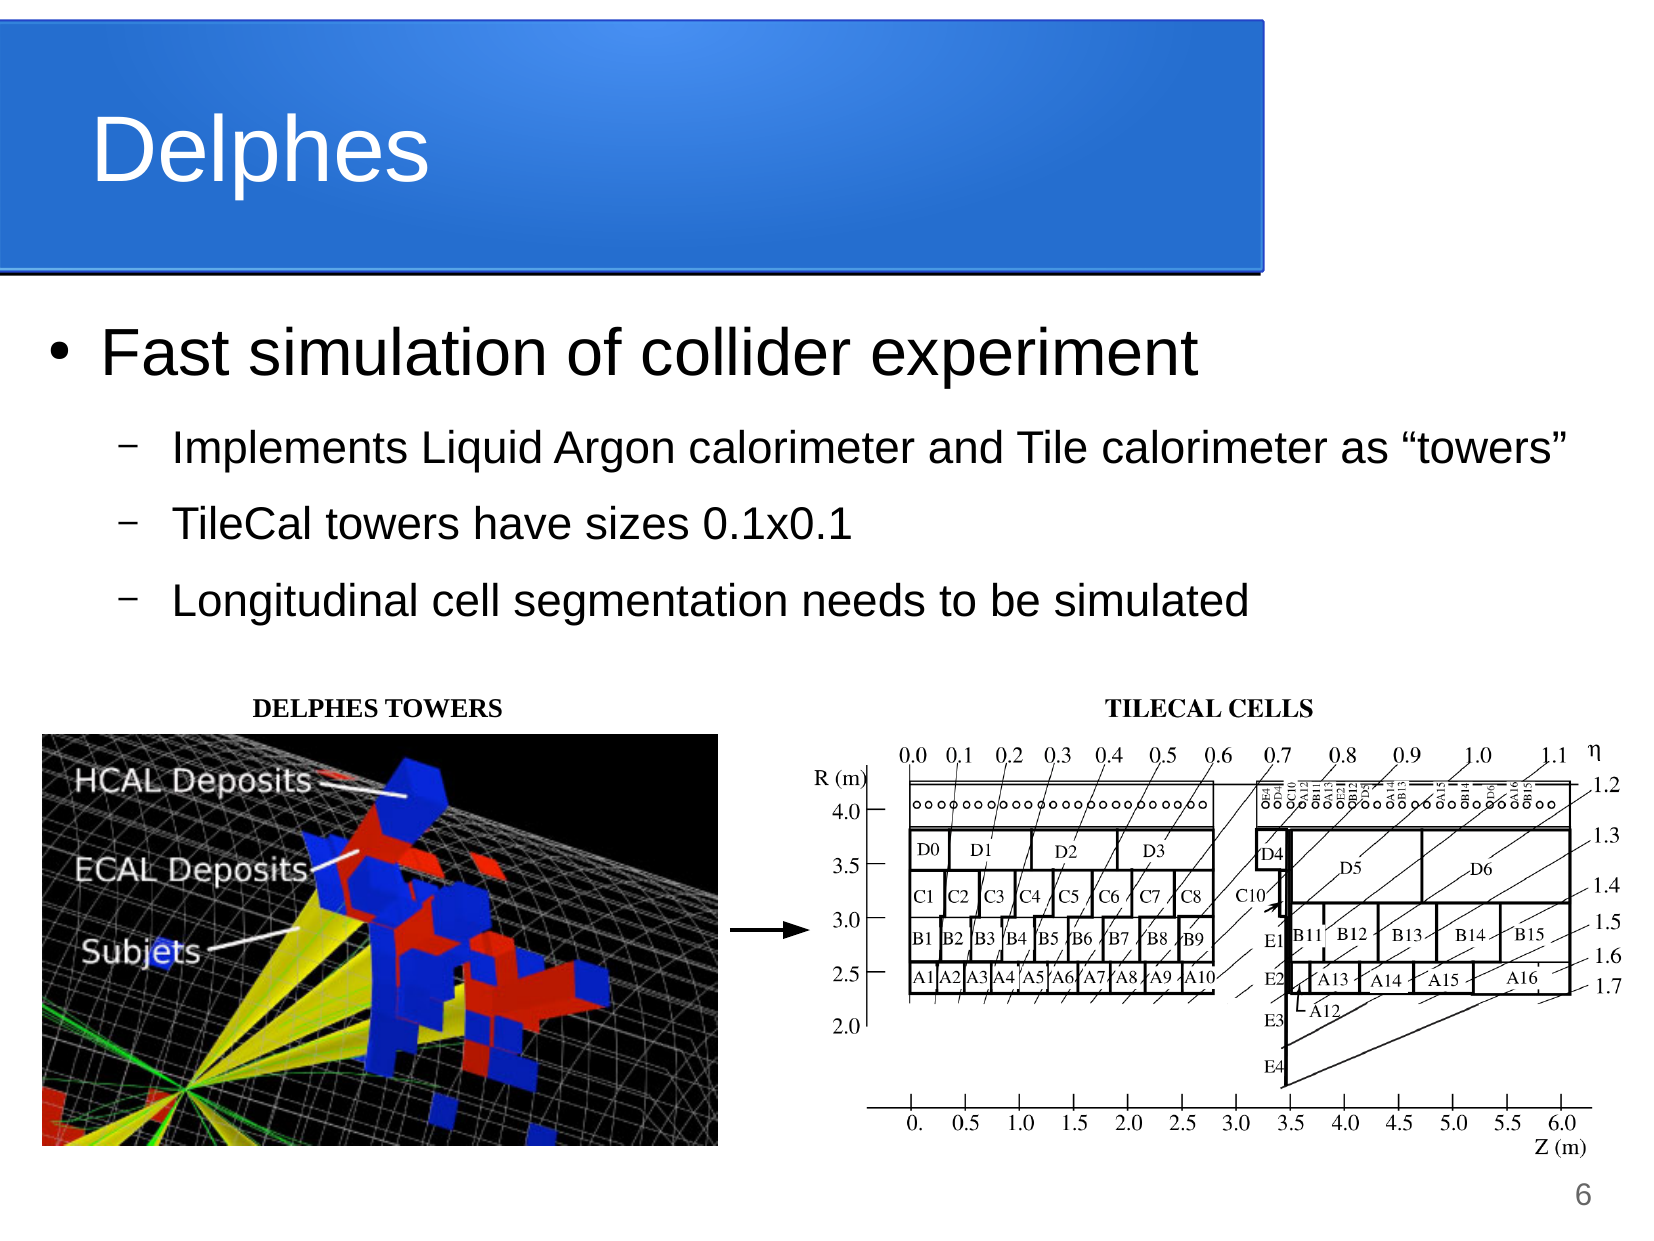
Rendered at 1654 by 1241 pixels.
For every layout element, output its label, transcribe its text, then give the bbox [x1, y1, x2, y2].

picture [42, 734, 718, 1146]
text_box DELPHES TOWERS [237, 686, 519, 737]
title Delphes [89, 45, 1080, 253]
list Fast simulation of collider experiment Implements Liquid Argon calorimeter and Tile calorimeter as “towers” TileCal towers have sizes 0.1x0.1 Longitudinal cell segmentation needs to be simulated [30, 315, 1621, 751]
picture [810, 683, 1636, 1161]
